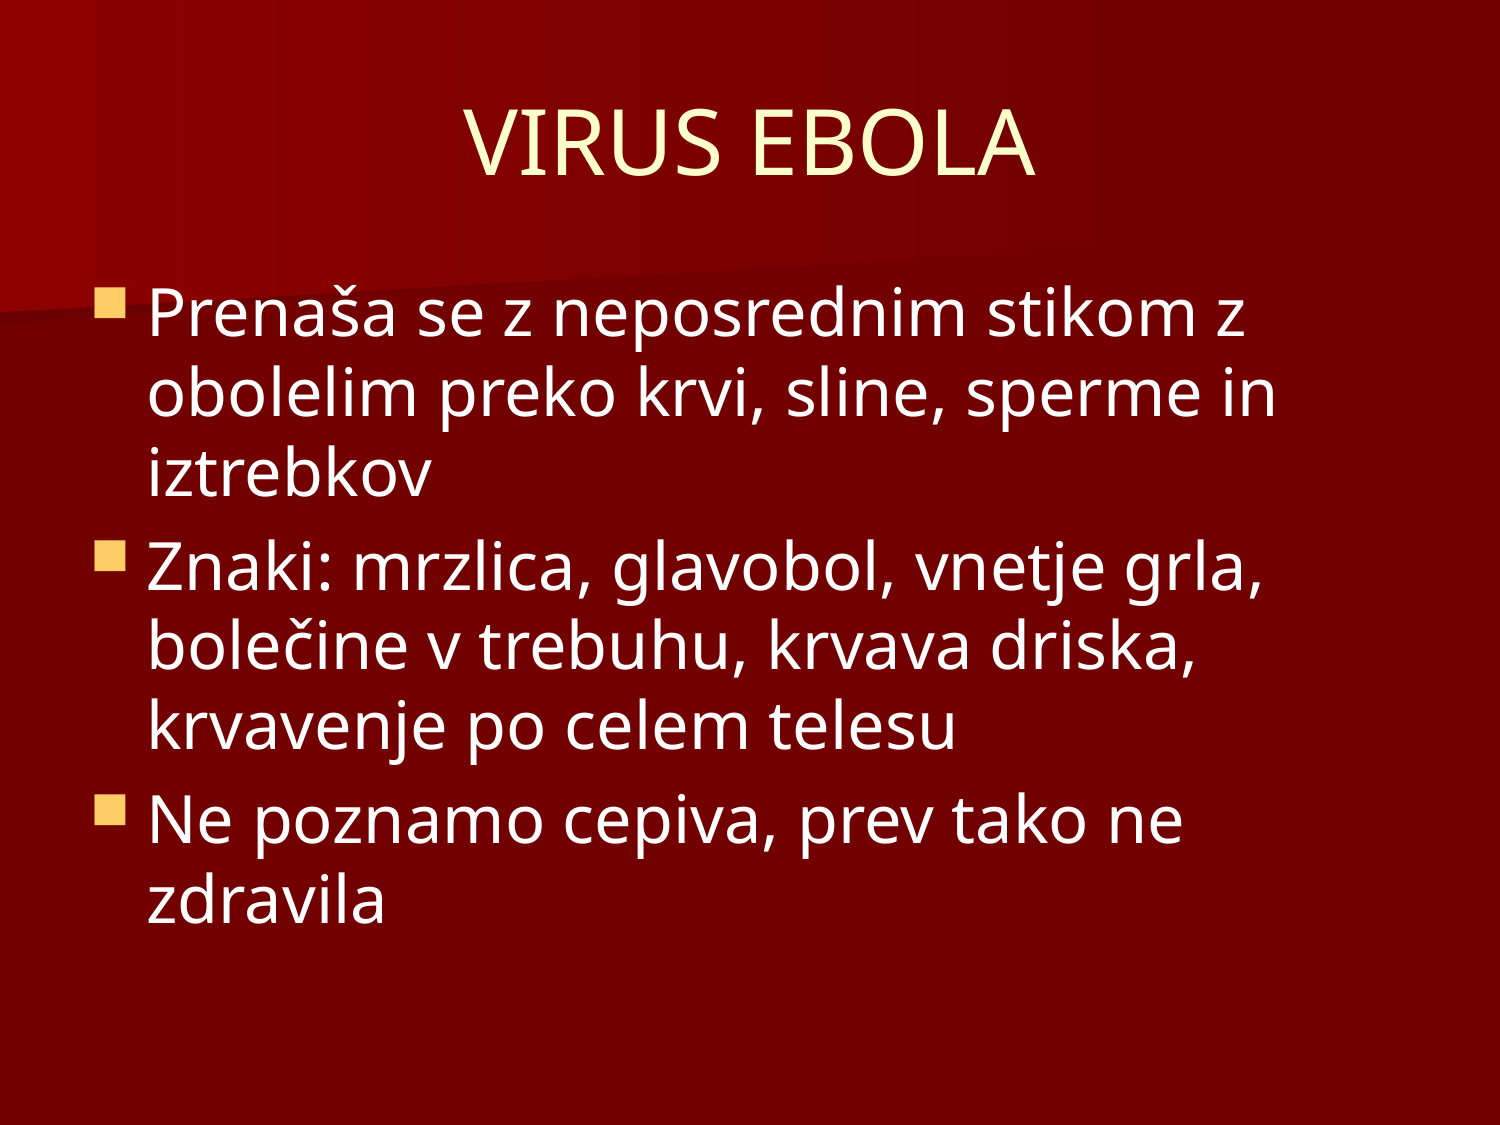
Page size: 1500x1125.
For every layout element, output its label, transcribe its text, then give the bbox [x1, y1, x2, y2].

title VIRUS EBOLA [75, 45, 1425, 233]
list Prenaša se z neposrednim stikom z obolelim preko krvi, sline, sperme in iztrebkov Znaki: mrzlica, glavobol, vnetje grla, bolečine v trebuhu, krvava driska, krvavenje po celem telesu Ne poznamo cepiva, prev tako ne zdravila [75, 262, 1425, 1000]
